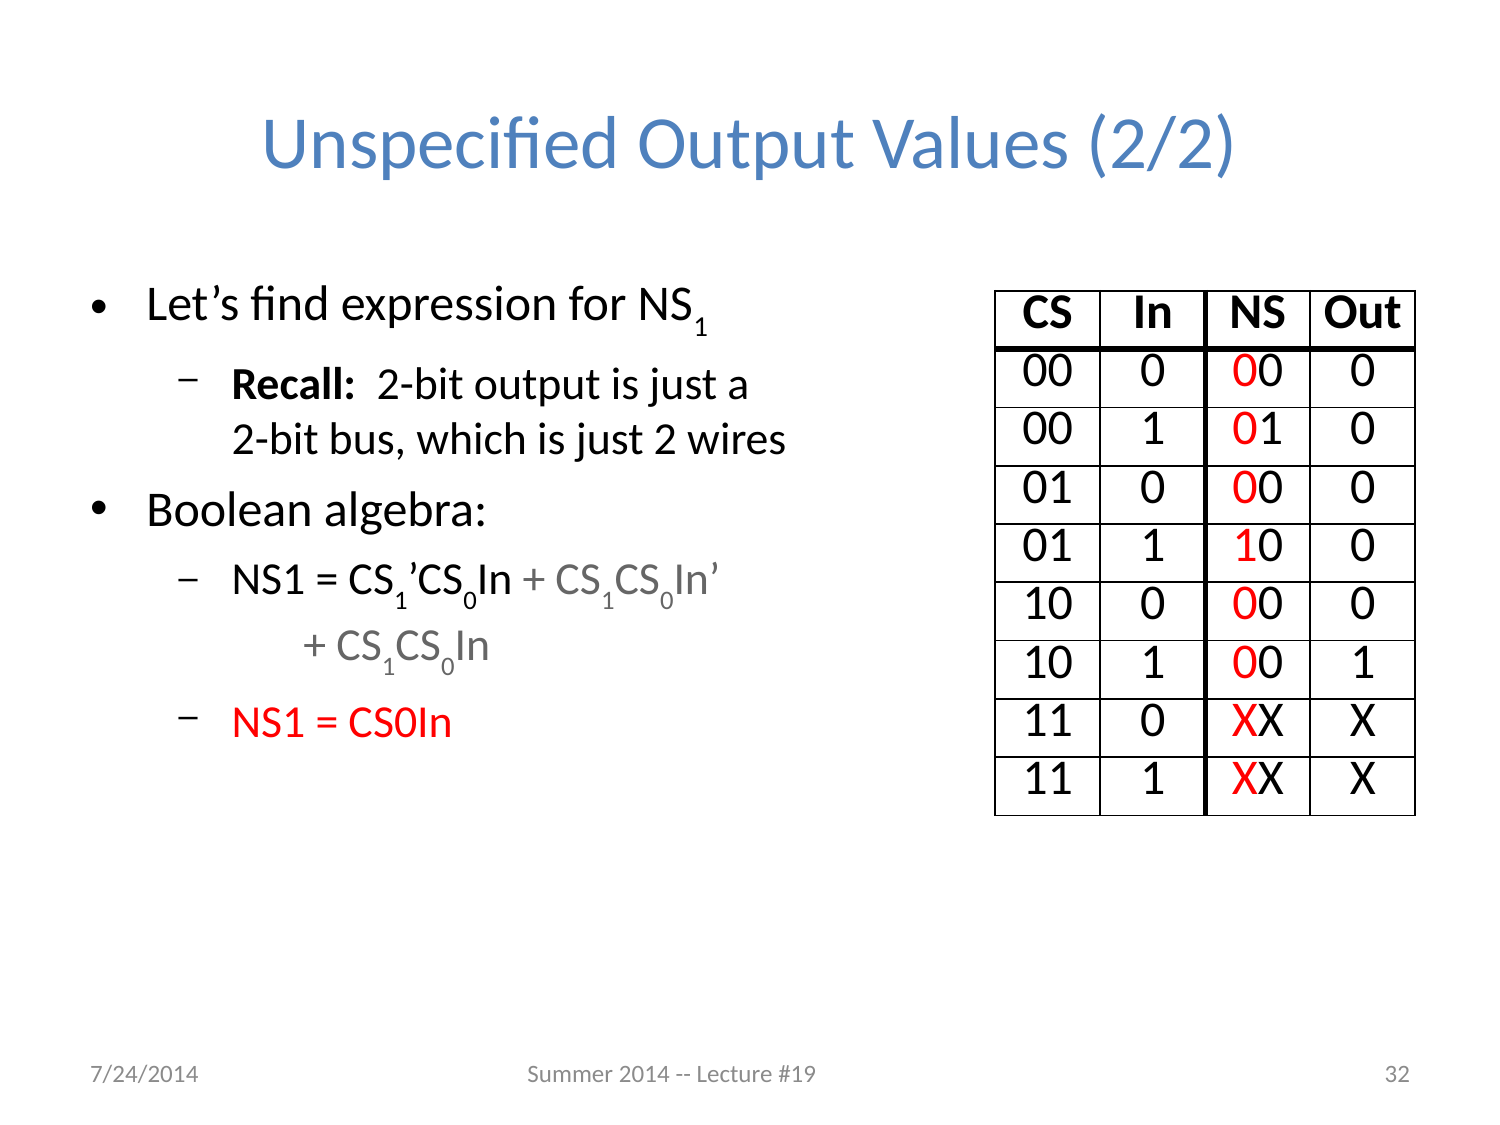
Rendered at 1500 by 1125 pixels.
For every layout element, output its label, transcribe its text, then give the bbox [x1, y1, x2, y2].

title Unspecified Output Values (2/2) [75, 45, 1425, 233]
table_cell 0 [1101, 583, 1203, 640]
table_header CS [996, 292, 1099, 346]
table_cell 01 [996, 525, 1099, 581]
table_cell 01 [996, 467, 1099, 523]
table_cell 00 [1208, 641, 1309, 698]
table_header In [1101, 292, 1203, 346]
table_cell 10 [996, 583, 1099, 640]
table_cell 1 [1101, 408, 1203, 465]
table_cell XX [1208, 758, 1309, 815]
table_cell 01 [1208, 408, 1309, 465]
table_cell 1 [1101, 758, 1203, 815]
table_cell 00 [1208, 583, 1309, 640]
table_cell 0 [1101, 352, 1203, 407]
table_cell X [1311, 758, 1414, 815]
table_cell X [1311, 700, 1414, 756]
table_header NS [1208, 292, 1309, 346]
table_cell 00 [1208, 467, 1309, 523]
table_cell 1 [1101, 641, 1203, 698]
table_cell XX [1208, 700, 1309, 756]
table_cell 0 [1311, 408, 1414, 465]
table_cell 10 [996, 641, 1099, 698]
table_cell 0 [1311, 583, 1414, 640]
table_cell 1 [1101, 525, 1203, 581]
table_cell 00 [996, 408, 1099, 465]
slide_number 7/24/2014 [75, 1042, 425, 1103]
table_header Out [1311, 292, 1414, 346]
list Let’s find expression for NS1 Recall: 2-bit output is just a 2-bit bus, which is just 2 wires Boolean algebra: NS1 = CS1’CS0In + CS1CS0In’ + CS1CS0In NS1 = CS0In [75, 262, 1425, 1073]
table_cell 0 [1311, 467, 1414, 523]
slide_number <number> [1074, 1042, 1425, 1103]
table_cell 0 [1101, 700, 1203, 756]
table_cell 1 [1311, 641, 1414, 698]
footer Summer 2014 -- Lecture #19 [512, 1042, 988, 1103]
table_cell 11 [996, 758, 1099, 815]
table_cell 0 [1311, 352, 1414, 407]
table_cell 0 [1101, 467, 1203, 523]
table_cell 00 [996, 352, 1099, 407]
table_cell 0 [1311, 525, 1414, 581]
table_cell 11 [996, 700, 1099, 756]
table_cell 00 [1208, 352, 1309, 407]
table_cell 10 [1208, 525, 1309, 581]
